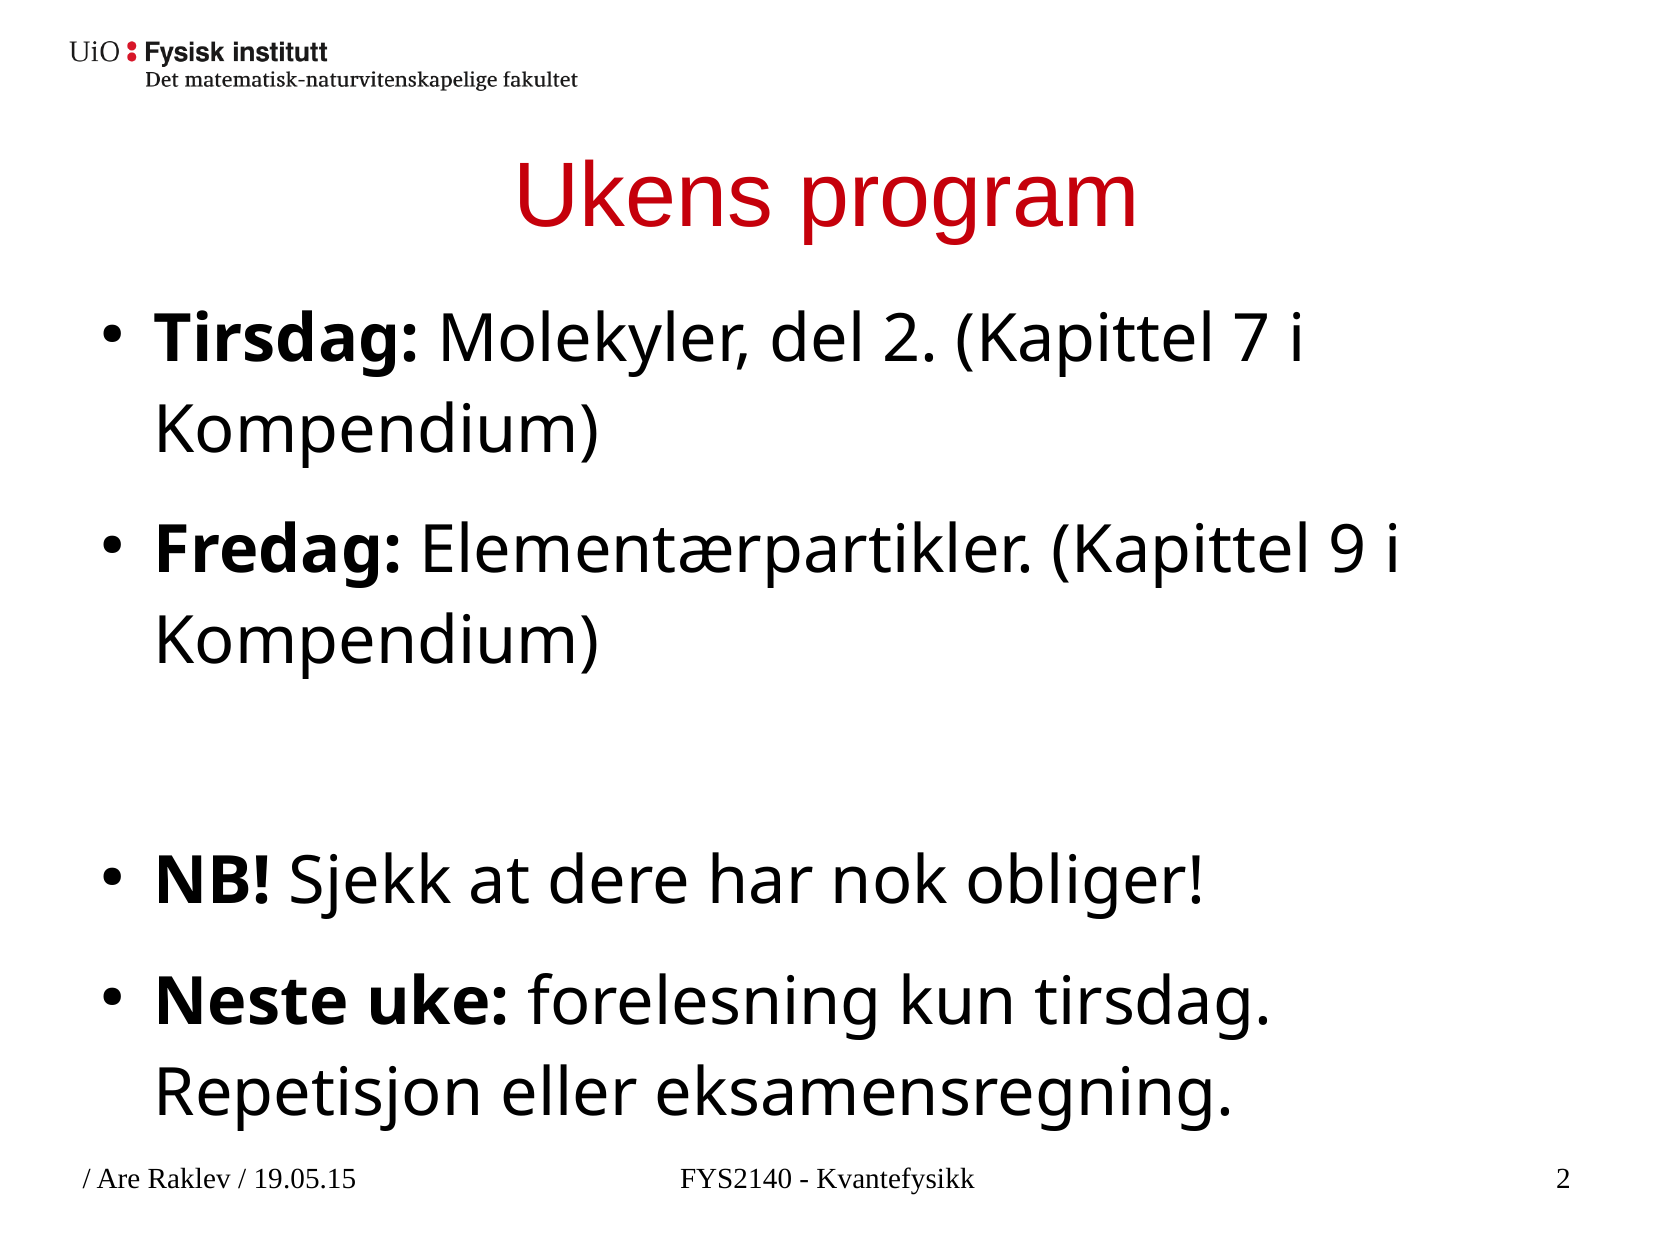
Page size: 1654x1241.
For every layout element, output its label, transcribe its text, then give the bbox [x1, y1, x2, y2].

list Tirsdag: Molekyler, del 2. (Kapittel 7 i Kompendium) Fredag: Elementærpartikler. (Kapittel 9 i Kompendium) NB! Sjekk at dere har nok obliger! Neste uke: forelesning kun tirsdag. Repetisjon eller eksamensregning. [82, 290, 1613, 1094]
picture [68, 37, 581, 93]
title Ukens program [82, 90, 1571, 290]
